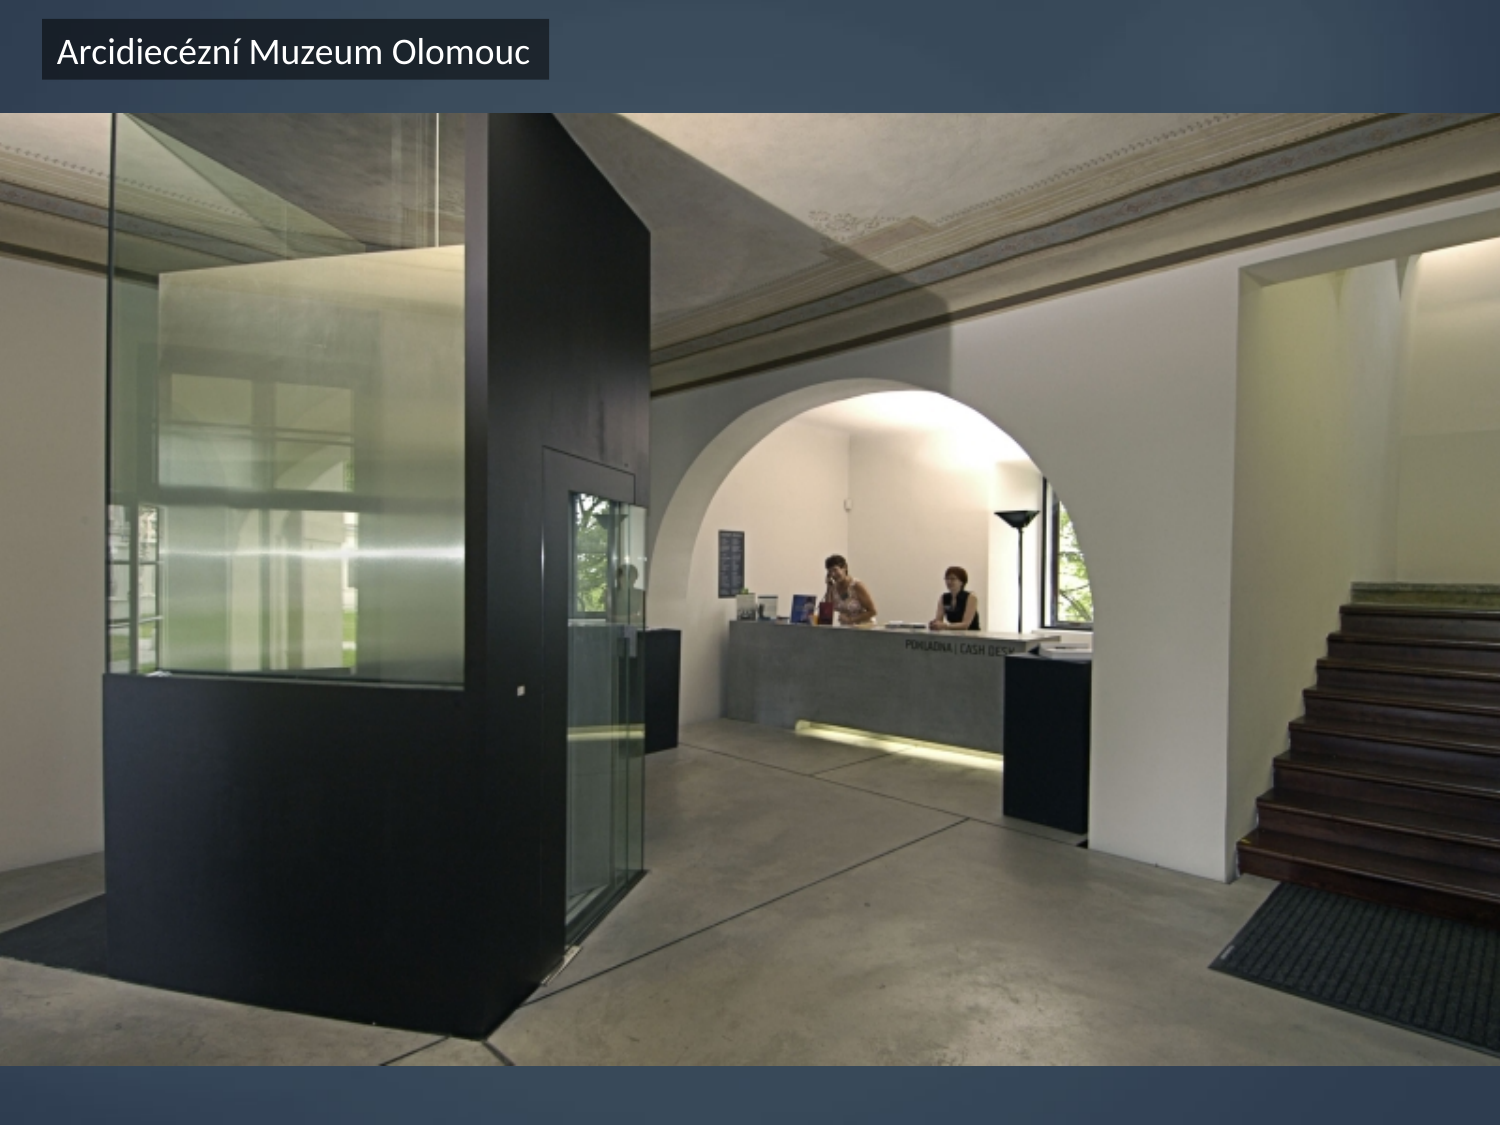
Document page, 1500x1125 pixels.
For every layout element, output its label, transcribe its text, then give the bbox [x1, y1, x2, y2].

text_box Arcidiecézní Muzeum Olomouc [42, 18, 703, 80]
picture [0, 0, 1500, 1125]
